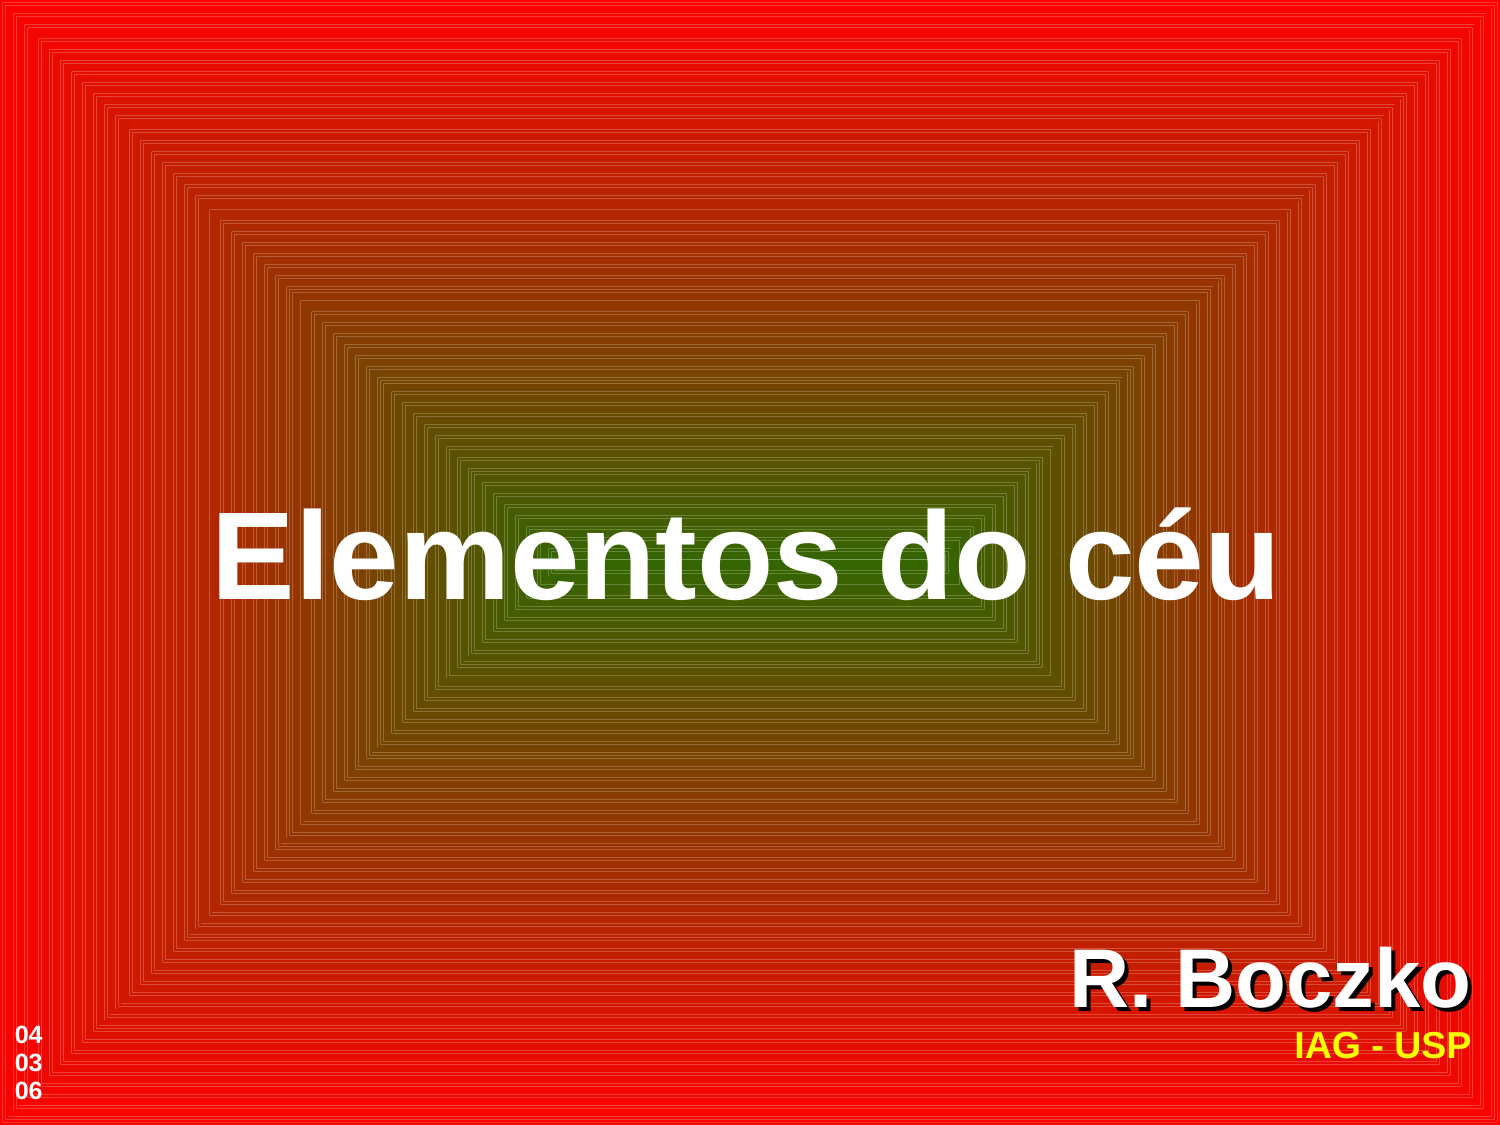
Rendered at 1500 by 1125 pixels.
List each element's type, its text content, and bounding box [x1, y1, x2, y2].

subtitle R. Boczko IAG - USP [712, 940, 1487, 1111]
text_box 04 03 06 [0, 1012, 58, 1113]
title Elementos do céu [118, 422, 1375, 690]
